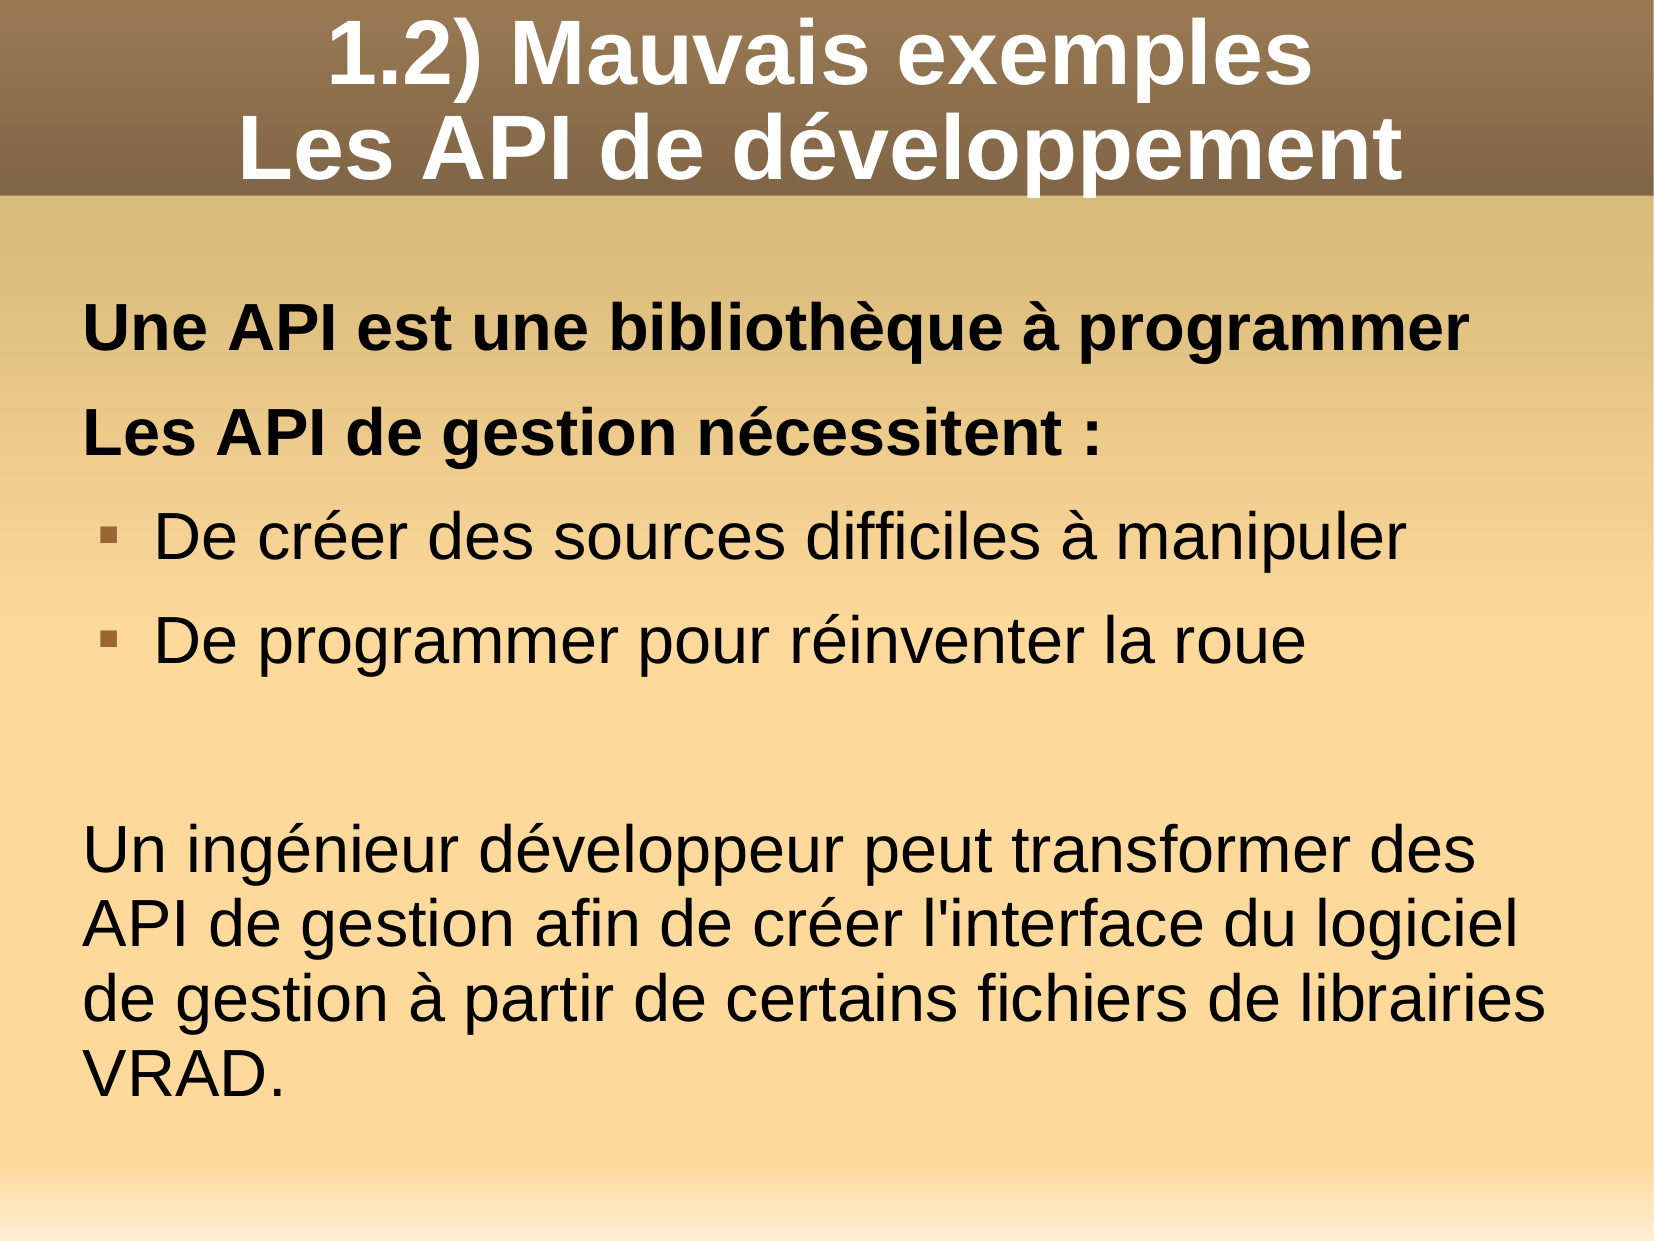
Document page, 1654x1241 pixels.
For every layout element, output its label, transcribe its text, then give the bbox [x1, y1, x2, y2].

title 1.2) Mauvais exemples Les API de développement [76, 4, 1565, 203]
picture [0, 0, 1654, 1241]
list Une API est une bibliothèque à programmer Les API de gestion nécessitent : De créer des sources difficiles à manipuler De programmer pour réinventer la roue Un ingénieur développeur peut transformer des API de gestion afin de créer l'interface du logiciel de gestion à partir de certains fichiers de librairies VRAD. [82, 290, 1571, 1111]
